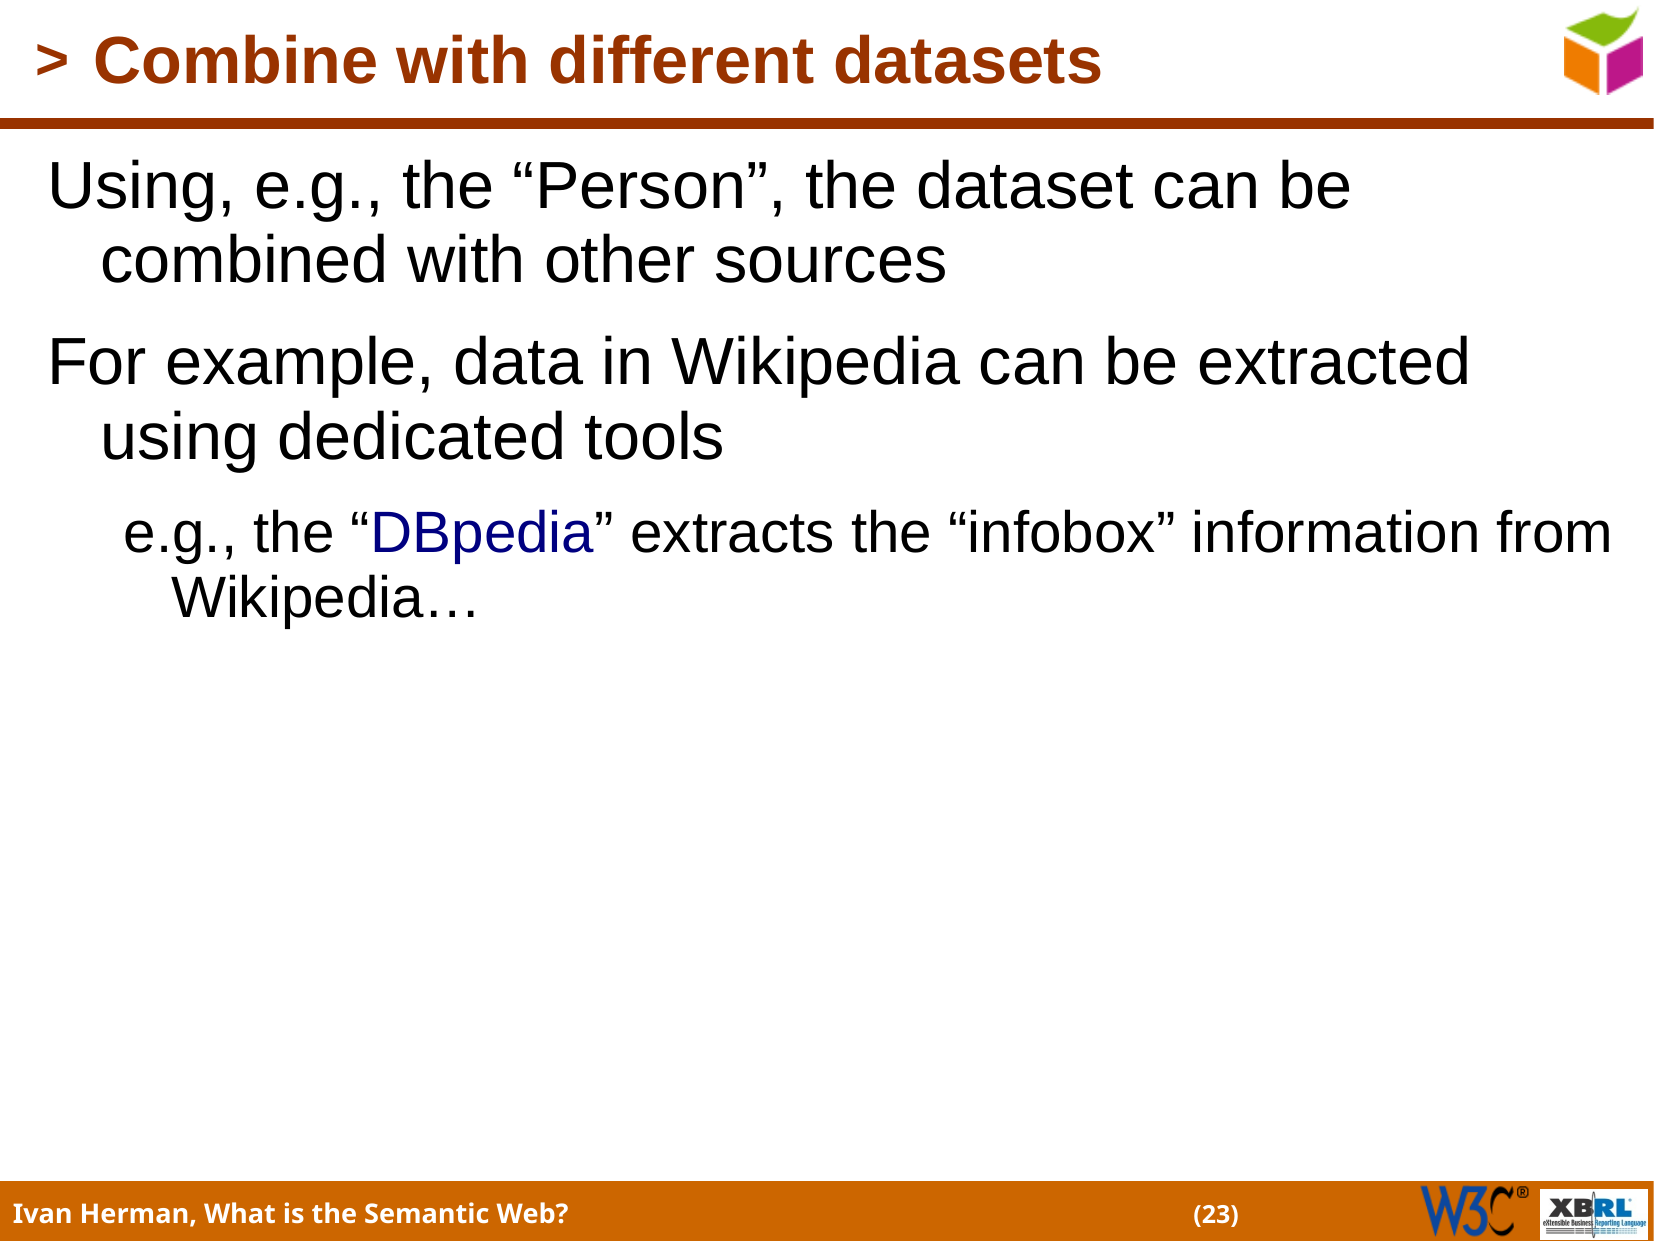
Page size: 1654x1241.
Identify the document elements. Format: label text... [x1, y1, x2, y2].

list Using, e.g., the “Person”, the dataset can be combined with other sources For example, data in Wikipedia can be extracted using dedicated tools e.g., the “DBpedia” extracts the “infobox” information from Wikipedia… [29, 147, 1624, 1134]
title Combine with different datasets [93, 0, 1493, 119]
picture [1417, 1183, 1533, 1240]
picture [1564, 5, 1643, 95]
picture [1540, 1189, 1648, 1240]
